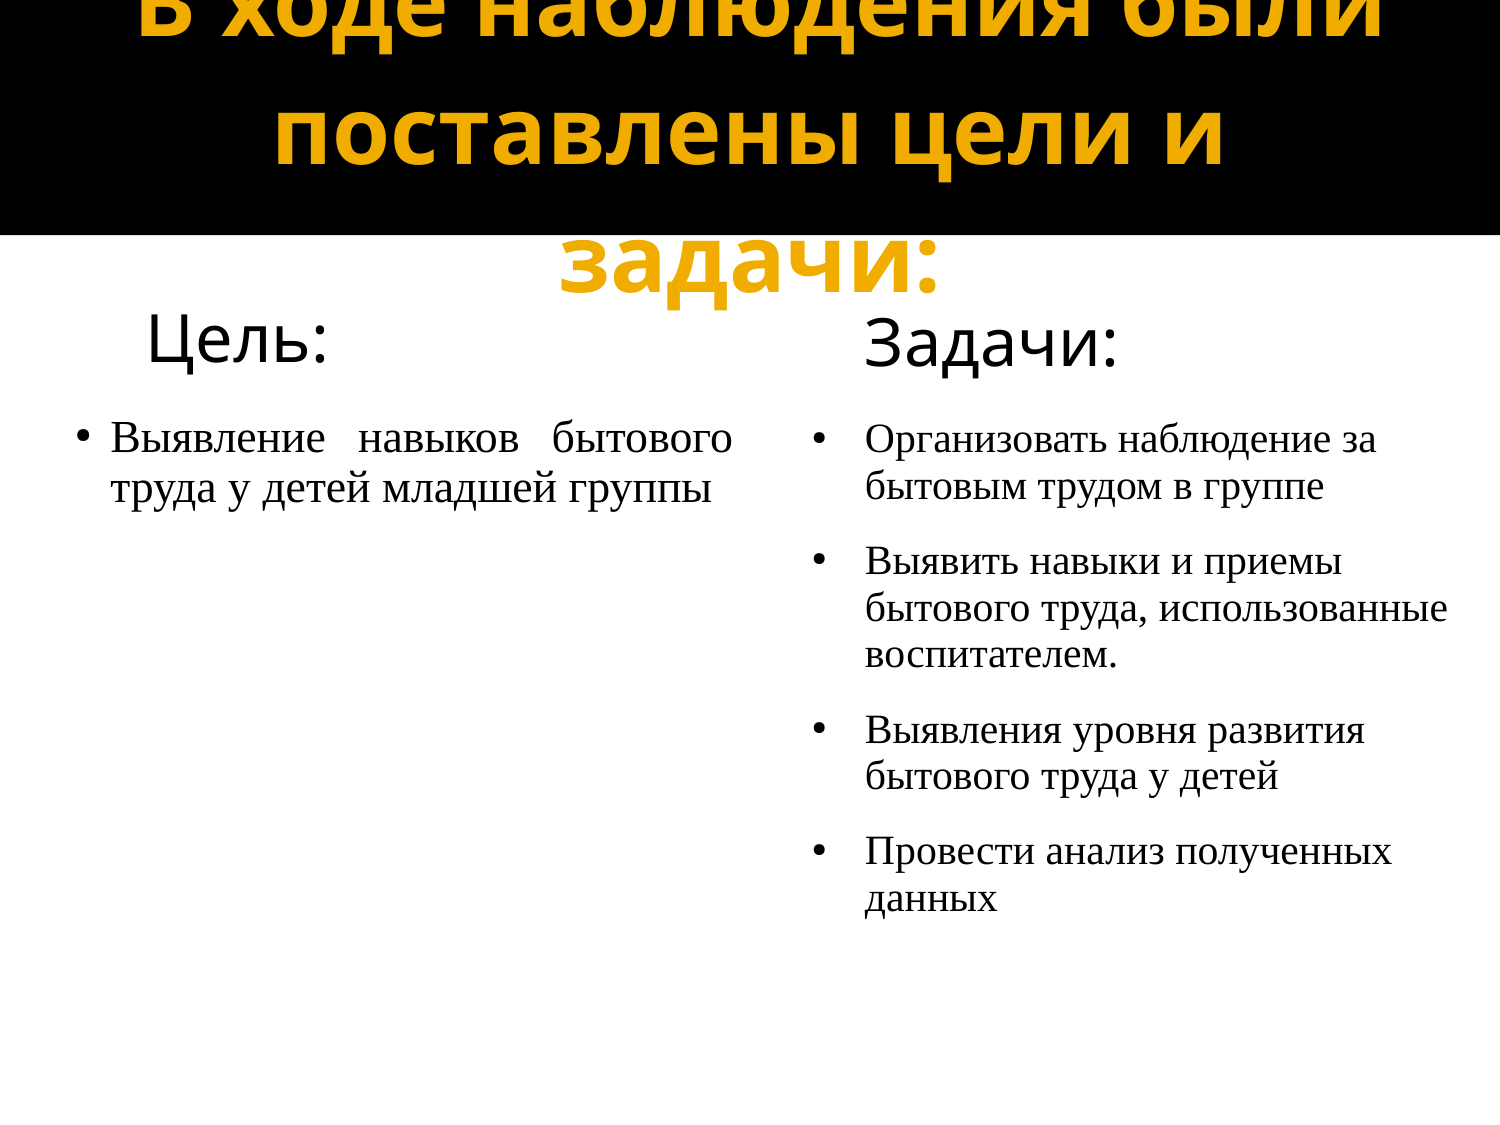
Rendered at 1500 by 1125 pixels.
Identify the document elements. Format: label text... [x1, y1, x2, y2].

list Цель: Выявление навыков бытового труда у детей младшей группы [75, 291, 734, 1050]
title аВ ходе наблюдения были поставлены цели и задачи: [75, 13, 1425, 243]
list Задачи: Организовать наблюдение за бытовым трудом в группе Выявить навыки и приемы бытового труда, использованные воспитателем. Выявления уровня развития бытового труда у детей Провести анализ полученных данных [794, 295, 1453, 1055]
